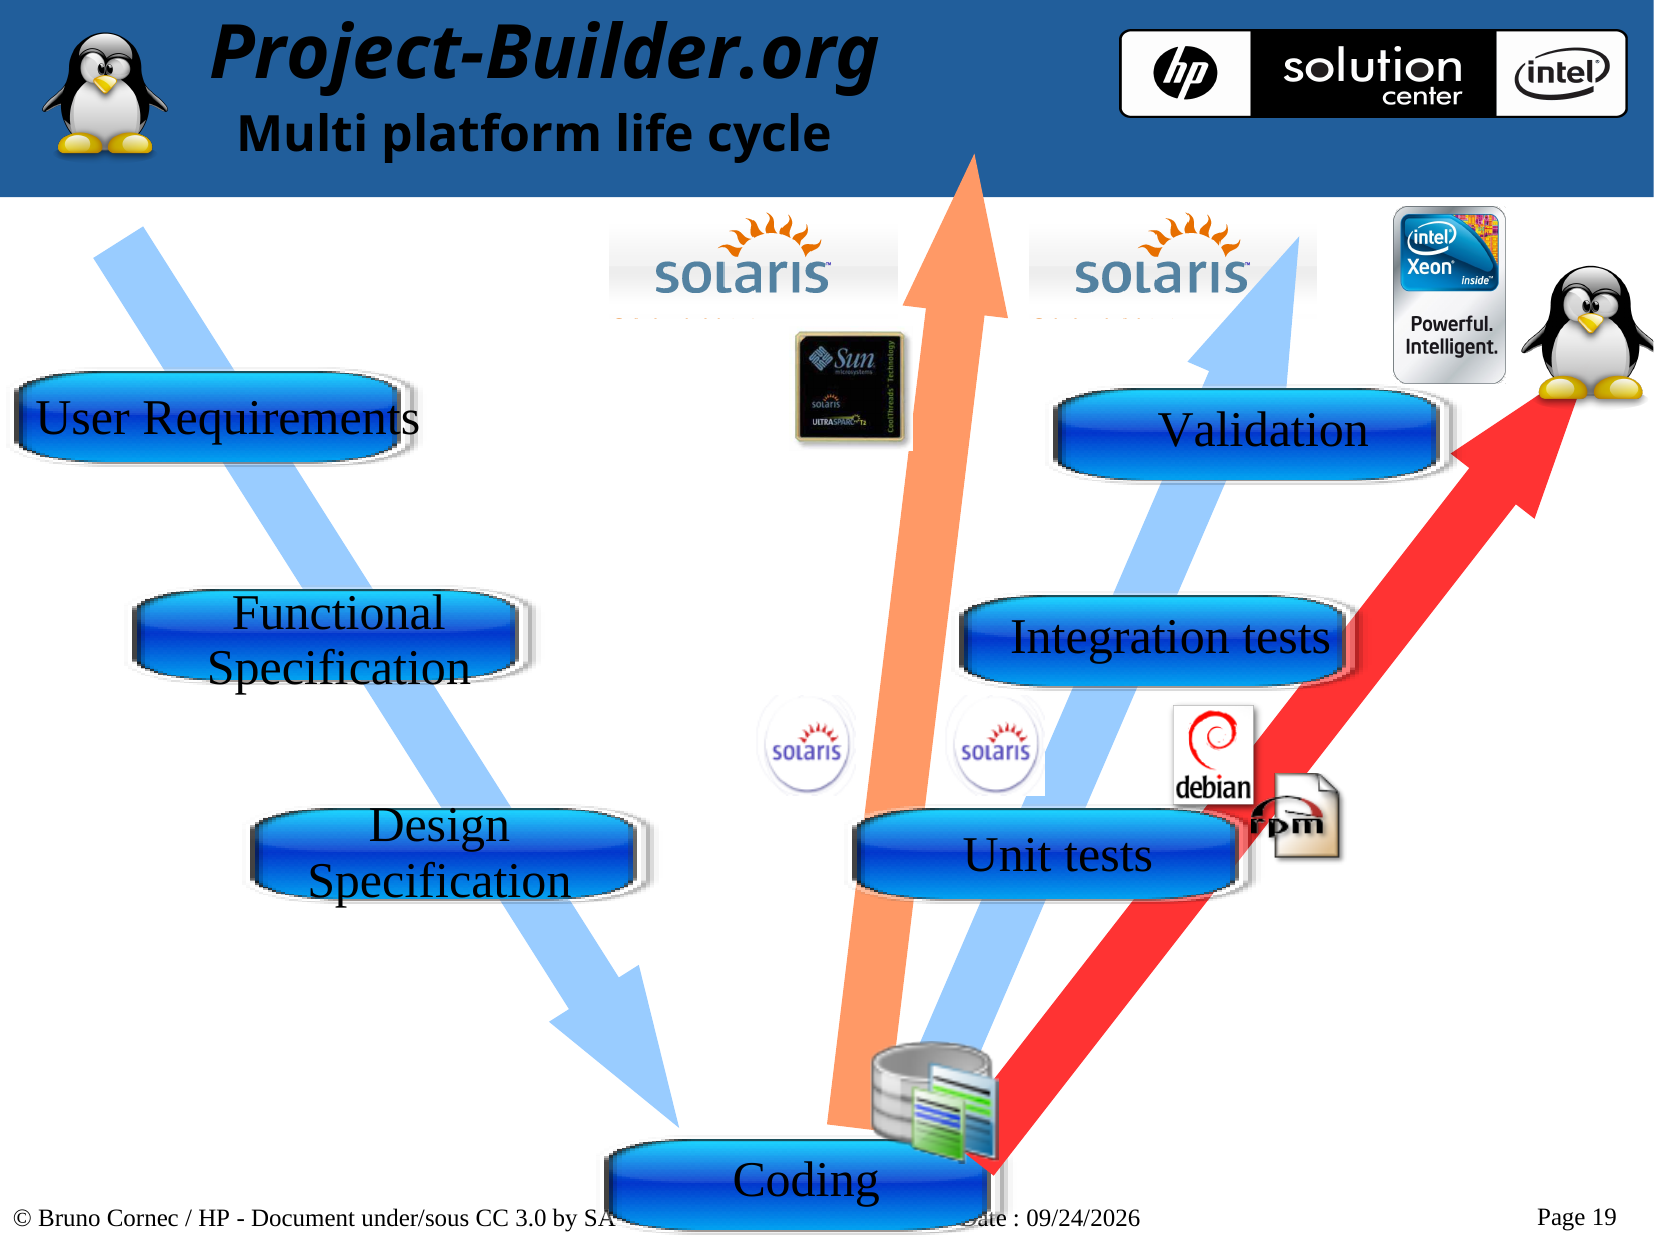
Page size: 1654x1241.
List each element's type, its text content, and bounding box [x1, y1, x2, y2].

picture [609, 200, 898, 319]
text_box User Requirements [35, 389, 421, 446]
text_box Validation [1157, 401, 1405, 513]
picture [1029, 215, 1317, 319]
text_box Unit tests [962, 827, 1240, 938]
picture [596, 1041, 1022, 1239]
picture [1119, 29, 1628, 118]
picture [6, 366, 432, 471]
picture [572, 803, 668, 908]
text_box Design Specification [307, 797, 572, 909]
picture [124, 584, 206, 690]
picture [789, 326, 913, 451]
picture [1045, 206, 1506, 489]
picture [944, 590, 1377, 796]
text_box Coding [732, 1151, 880, 1241]
text_box Functional Specification [206, 584, 472, 696]
picture [844, 696, 1347, 908]
picture [755, 695, 856, 796]
text_box Integration tests [1009, 608, 1332, 720]
title Multi platform life cycle [236, 53, 1317, 215]
picture [42, 29, 168, 167]
picture [472, 584, 550, 690]
picture [242, 803, 307, 908]
picture [1521, 262, 1654, 414]
